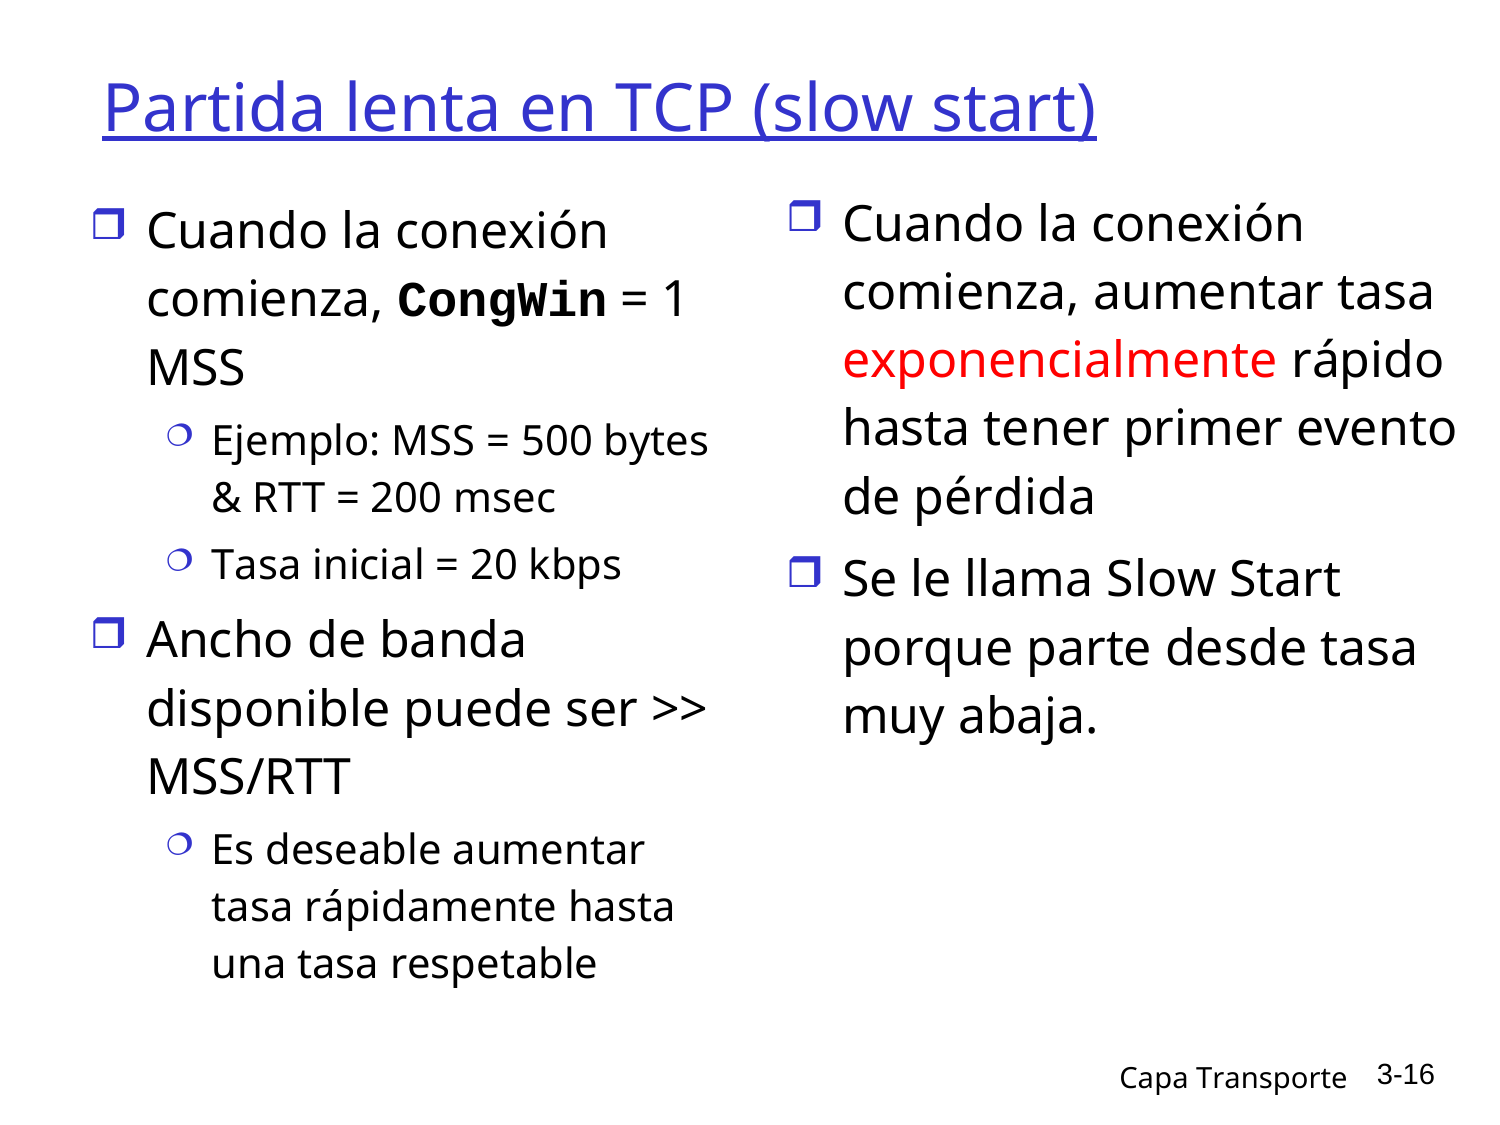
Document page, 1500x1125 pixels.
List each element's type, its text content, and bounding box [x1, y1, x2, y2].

title Partida lenta en TCP (slow start) [87, 15, 1463, 196]
list Cuando la conexión comienza, CongWin = 1 MSS Ejemplo: MSS = 500 bytes & RTT = 200 msec Tasa inicial = 20 kbps Ancho de banda disponible puede ser >> MSS/RTT Es deseable aumentar tasa rápidamente hasta una tasa respetable [75, 187, 753, 1028]
list Cuando la conexión comienza, aumentar tasa exponencialmente rápido hasta tener primer evento de pérdida Se le llama Slow Start porque parte desde tasa muy abaja. [785, 187, 1464, 998]
